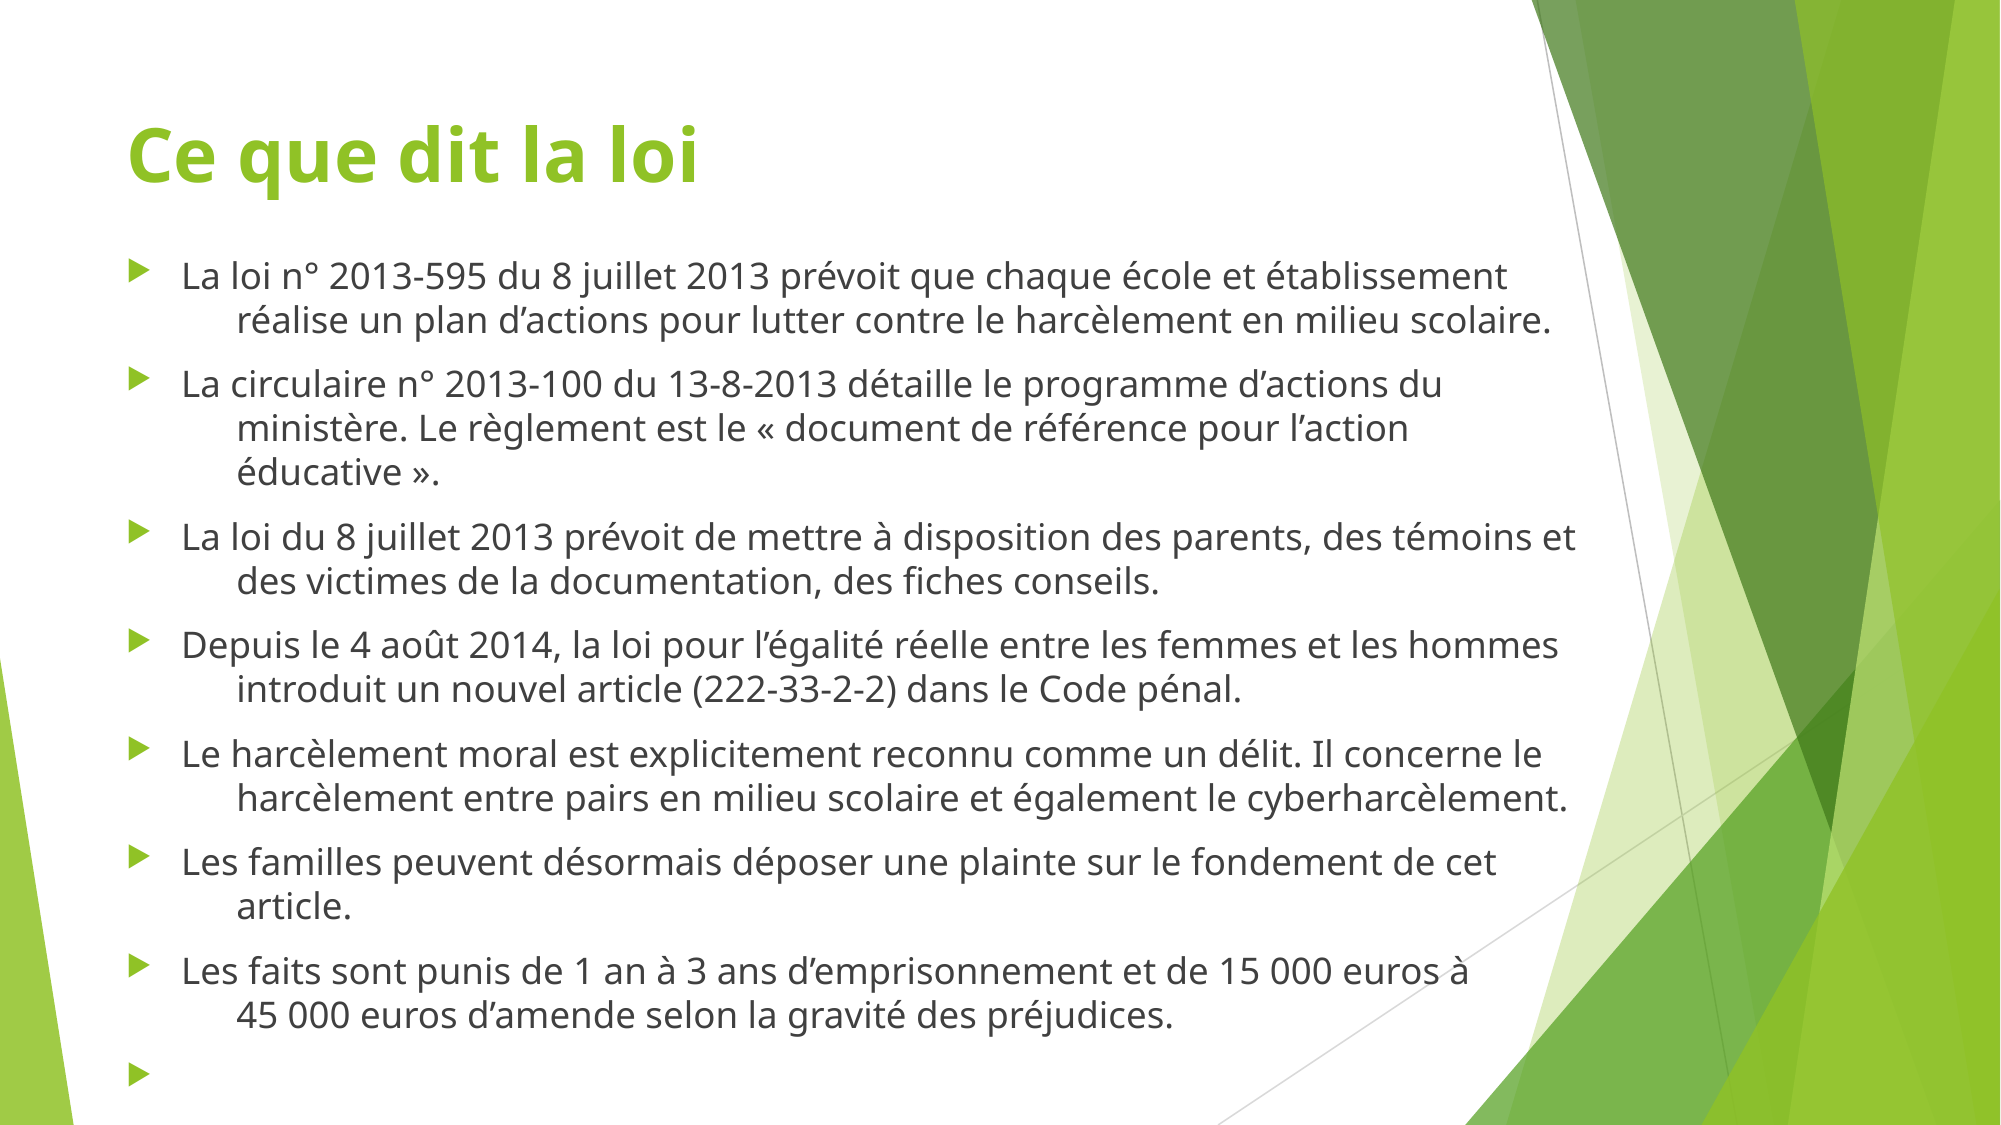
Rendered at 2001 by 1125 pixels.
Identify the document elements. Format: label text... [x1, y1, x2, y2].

title Ce que dit la loi [111, 99, 1522, 245]
list La loi n° 2013-595 du 8 juillet 2013 prévoit que chaque école et établissement réalise un plan d’actions pour lutter contre le harcèlement en milieu scolaire. La circulaire n° 2013-100 du 13-8-2013 détaille le programme d’actions du ministère. Le règlement est le « document de référence pour l’action éducative ». La loi du 8 juillet 2013 prévoit de mettre à disposition des parents, des témoins et des victimes de la documentation, des fiches conseils. Depuis le 4 août 2014, la loi pour l’égalité réelle entre les femmes et les hommes introduit un nouvel article (222-33-2-2) dans le Code pénal. Le harcèlement moral est explicitement reconnu comme un délit. Il concerne le harcèlement entre pairs en milieu scolaire et également le cyberharcèlement. Les familles peuvent désormais déposer une plainte sur le fondement de cet article. Les faits sont punis de 1 an à 3 ans d’emprisonnement et de 15 000 euros à 45 000 euros d’amende selon la gravité des préjudices. [111, 245, 1602, 1080]
